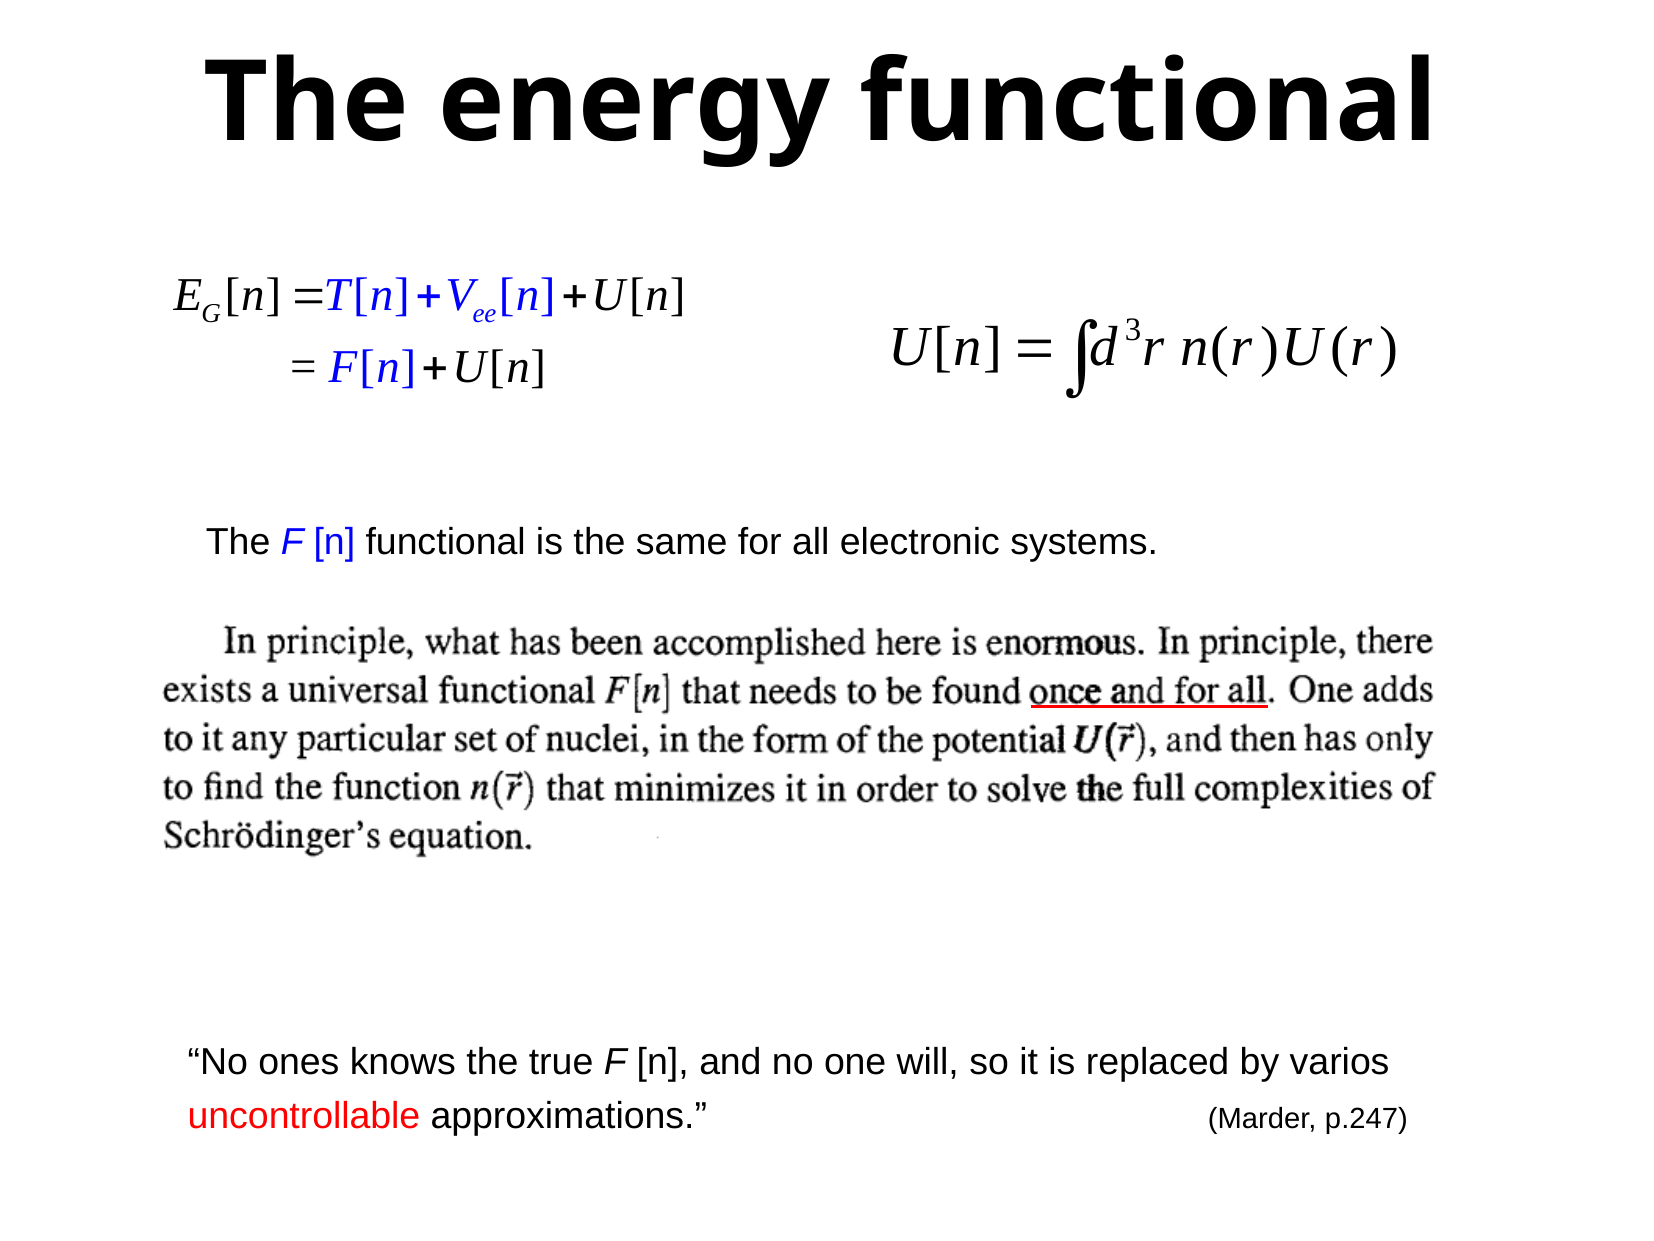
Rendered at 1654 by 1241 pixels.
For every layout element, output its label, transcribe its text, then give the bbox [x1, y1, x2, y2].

picture [155, 619, 1441, 862]
title The energy functional [30, 13, 1613, 181]
text_box “No ones knows the true F [n], and no one will, so it is replaced by varios uncontrollable approximations.” (Marder, p.247) [137, 1019, 1426, 1144]
chart [165, 266, 691, 401]
text_box The F [n] functional is the same for all electronic systems. [155, 509, 1306, 571]
chart [885, 300, 1411, 404]
